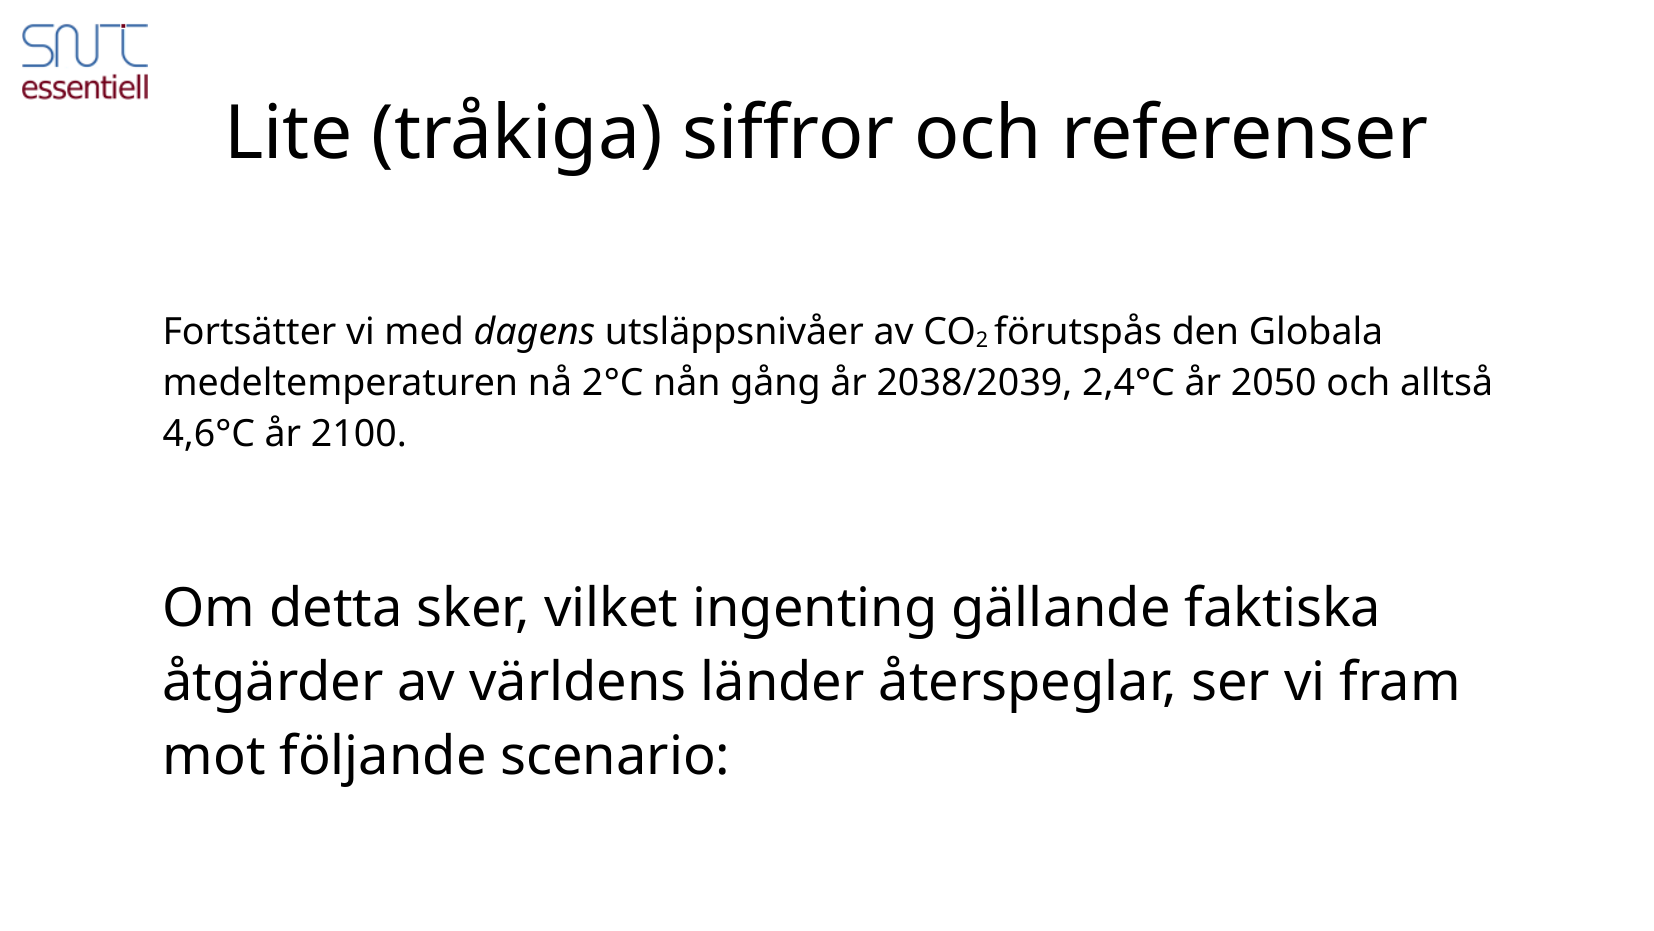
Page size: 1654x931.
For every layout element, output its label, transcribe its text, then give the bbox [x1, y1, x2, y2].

text_box Om detta sker, vilket ingenting gällande faktiska åtgärder av världens länder återspeglar, ser vi fram mot följande scenario: [147, 561, 1536, 792]
text_box Fortsätter vi med dagens utsläppsnivåer av CO2 förutspås den Globala medeltemperaturen nå 2°C nån gång år 2038/2039, 2,4°C år 2050 och alltså 4,6°C år 2100. [147, 297, 1536, 473]
picture [22, 0, 148, 125]
title Lite (tråkiga) siffror och referenser [82, 51, 1571, 207]
